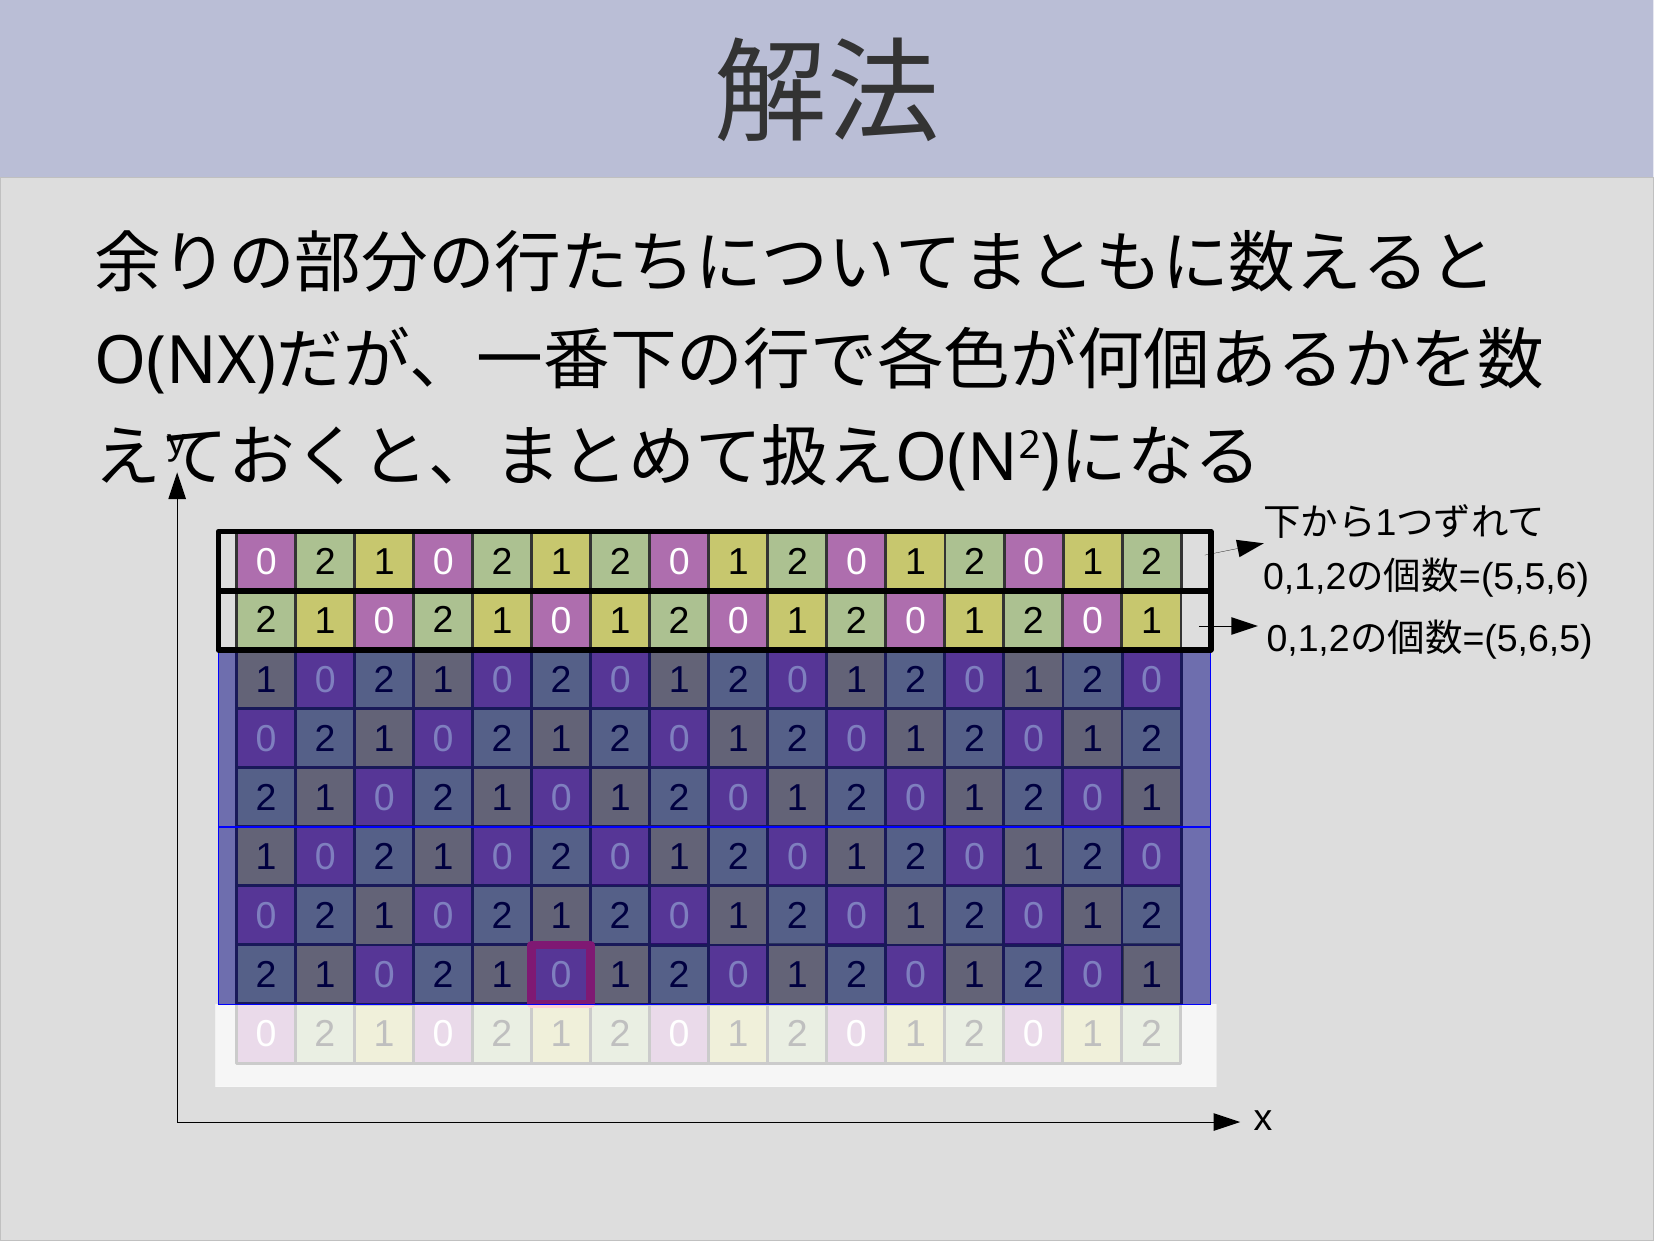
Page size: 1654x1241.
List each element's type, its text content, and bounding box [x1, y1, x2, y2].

text_box 2 [236, 594, 296, 647]
text_box 0 [708, 594, 767, 647]
text_box 1 [767, 594, 826, 647]
text_box 2 [649, 594, 708, 647]
text_box 1 [532, 534, 590, 588]
text_box 2 [767, 534, 826, 588]
text_box 2 [296, 534, 355, 588]
text_box 0 [1004, 534, 1063, 588]
text_box 0 [649, 534, 708, 588]
text_box 1 [355, 534, 414, 588]
text_box x [1238, 1088, 1288, 1182]
text_box 1 [1121, 594, 1181, 647]
text_box 0 [355, 594, 414, 647]
text_box 0 [236, 534, 296, 588]
text_box 1 [473, 594, 532, 647]
text_box 1 [590, 594, 649, 647]
text_box 2 [1003, 594, 1062, 647]
text_box 2 [473, 534, 532, 588]
text_box 1 [885, 534, 945, 588]
text_box 2 [945, 534, 1004, 588]
text_box 2 [590, 534, 649, 588]
text_box [215, 653, 1217, 1087]
text_box 2 [414, 594, 473, 647]
text_box 0 [1062, 594, 1121, 647]
text_box 0,1,2の個数=(5,6,5) [1251, 600, 1608, 658]
text_box 1 [944, 594, 1003, 647]
title 解法 [121, 20, 1534, 148]
text_box 1 [708, 534, 767, 588]
text_box 2 [1122, 534, 1182, 588]
text_box y [152, 413, 201, 473]
text_box 下から1つずれて 0,1,2の個数=(5,5,6) [1248, 484, 1605, 584]
text_box 1 [1063, 534, 1122, 588]
text_box 0 [826, 534, 885, 588]
text_box 0 [414, 534, 473, 588]
text_box 0 [885, 594, 944, 647]
text_box 0 [532, 594, 590, 647]
list 余りの部分の行たちについてまともに数えるとO(NX)だが、一番下の行で各色が何個あるかを数えておくと、まとめて扱えO(N2)になる [82, 197, 1601, 425]
text_box 2 [826, 594, 885, 647]
text_box 1 [296, 594, 355, 647]
